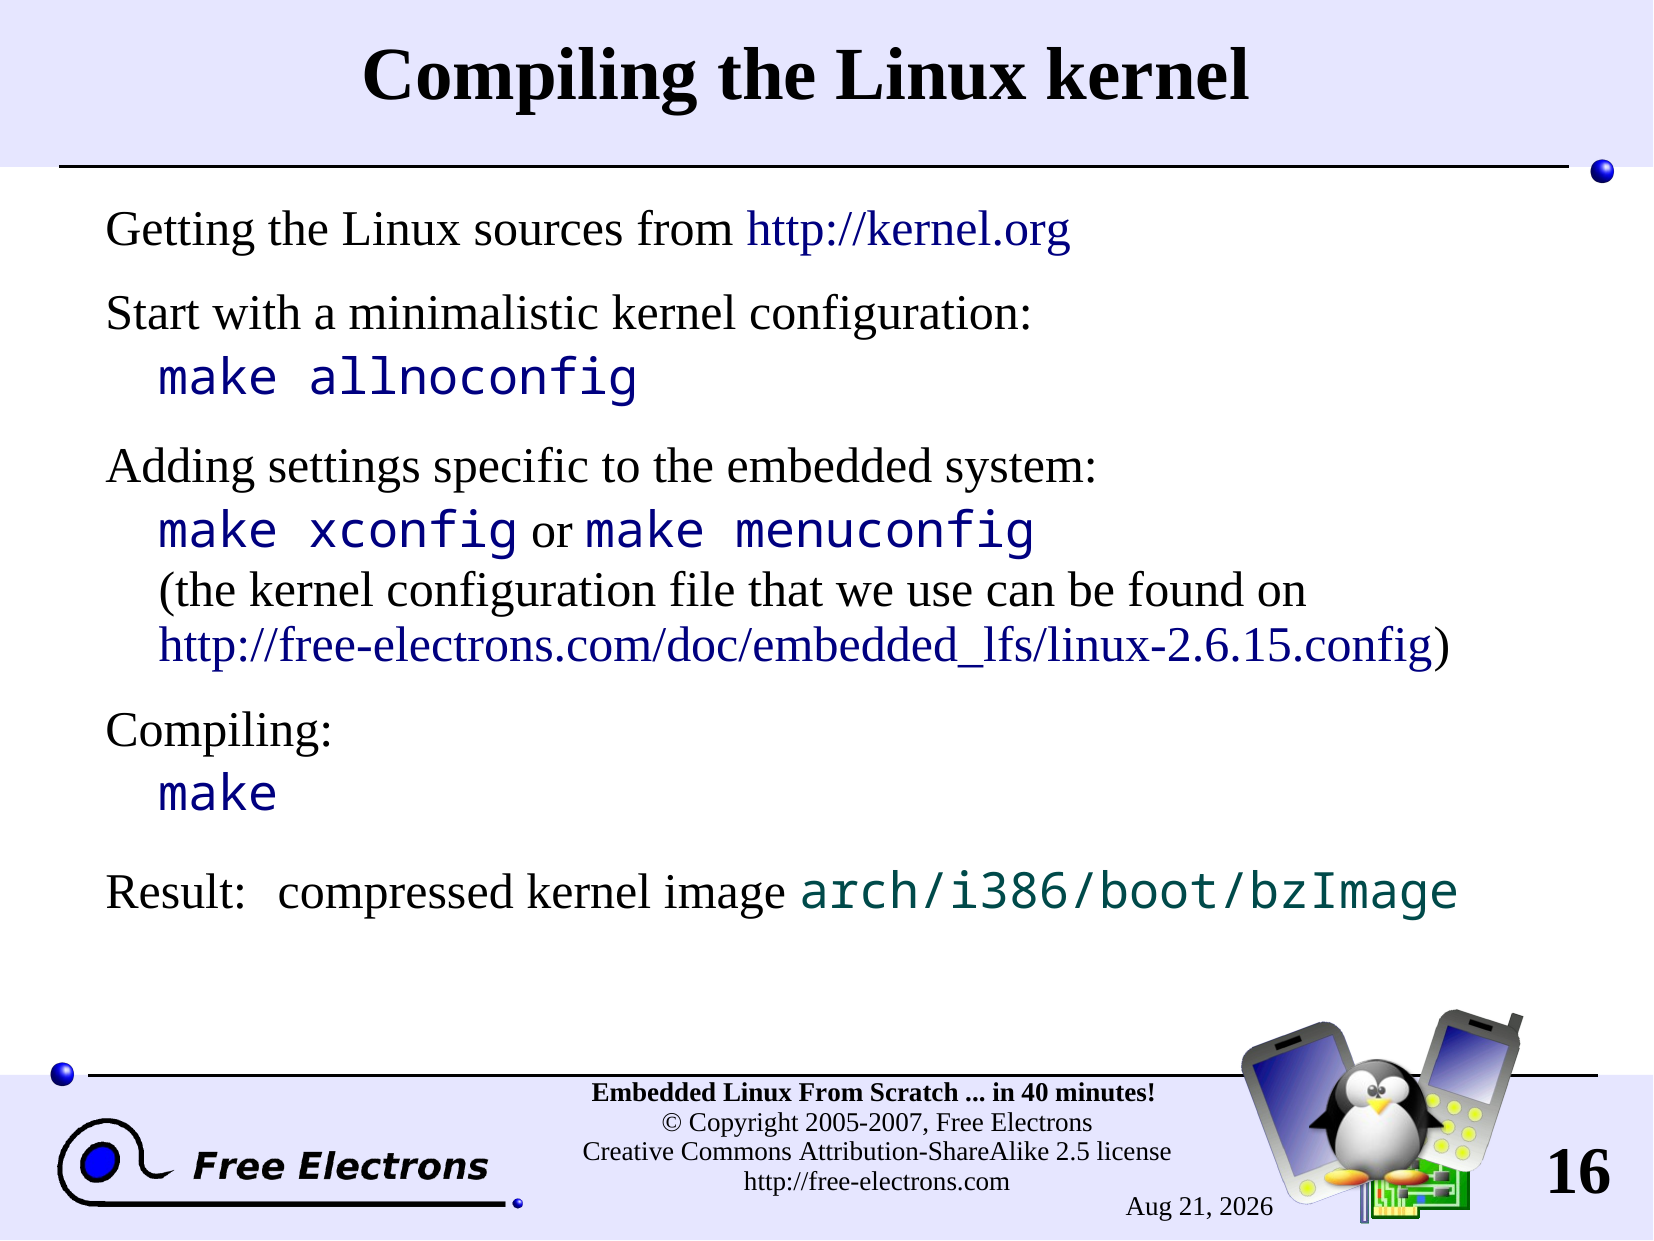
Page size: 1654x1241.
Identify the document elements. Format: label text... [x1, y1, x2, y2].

picture [50, 1107, 527, 1216]
title Compiling the Linux kernel [60, 18, 1551, 132]
picture [1225, 1001, 1538, 1241]
list Getting the Linux sources from http://kernel.org Start with a minimalistic kernel configuration: make allnoconfig Adding settings specific to the embedded system: make xconfig or make menuconfig (the kernel configuration file that we use can be found on http://free-electrons.com/doc/embedded_lfs/linux-2.6.15.config) Compiling: make Result: compressed kernel image arch/i386/boot/bzImage [87, 200, 1500, 1049]
